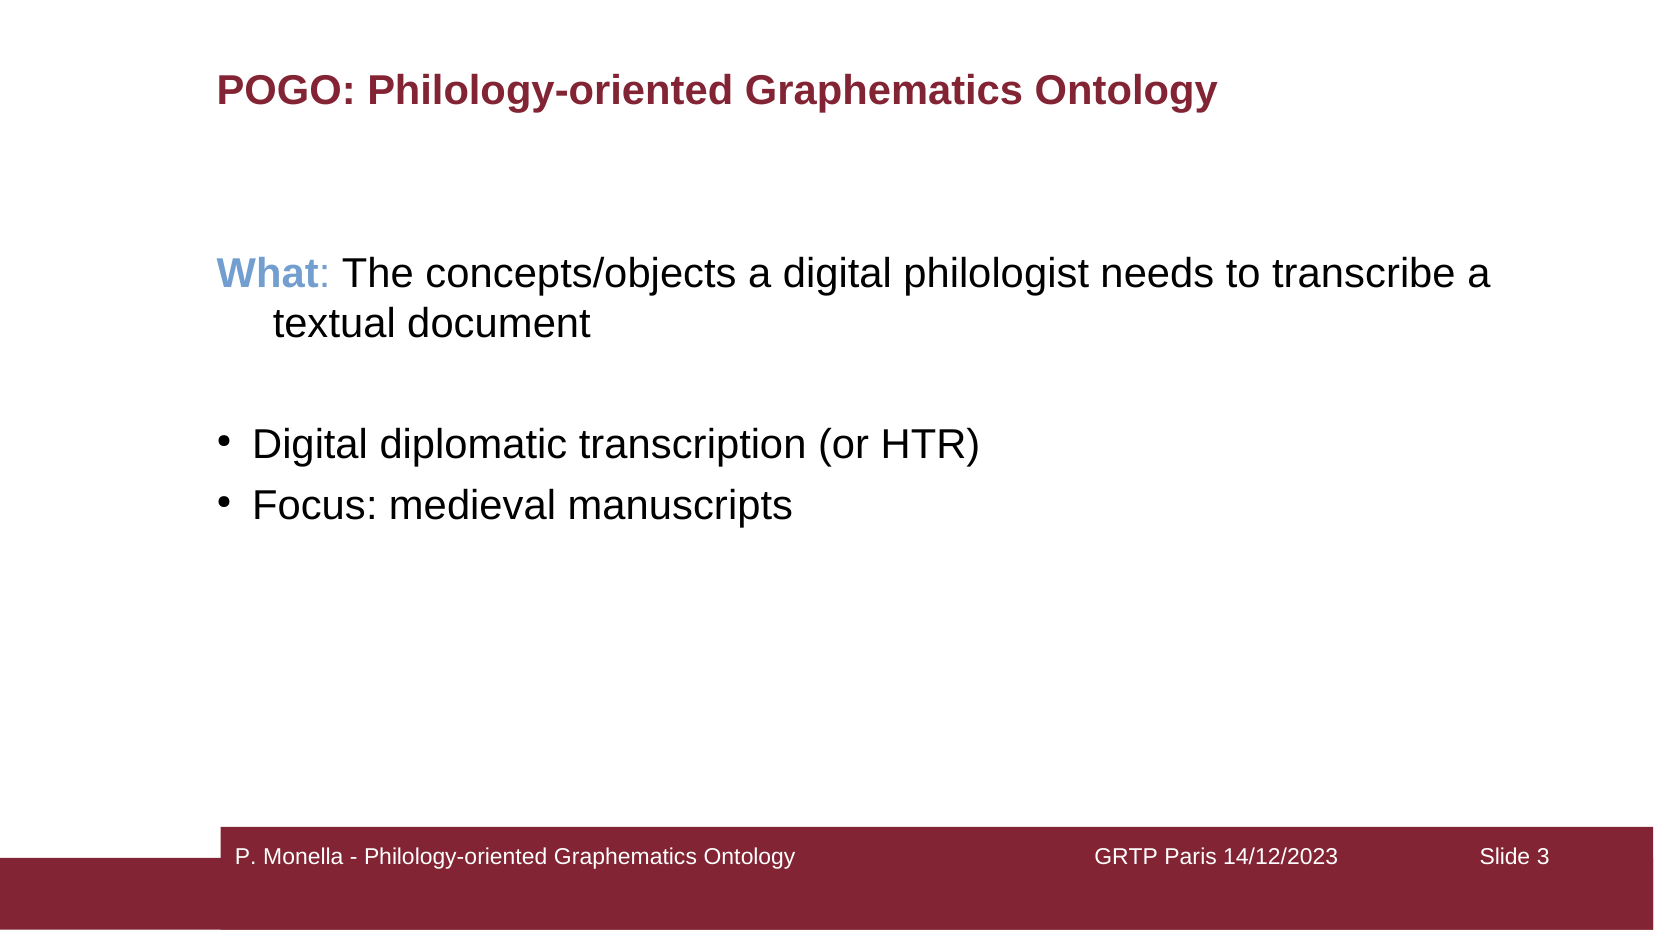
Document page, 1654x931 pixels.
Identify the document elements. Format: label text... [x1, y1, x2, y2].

list What: The concepts/objects a digital philologist needs to transcribe a textual document Digital diplomatic transcription (or HTR) Focus: medieval manuscripts [201, 237, 1595, 796]
title POGO: Philology-oriented Graphematics Ontology [201, 55, 1569, 124]
